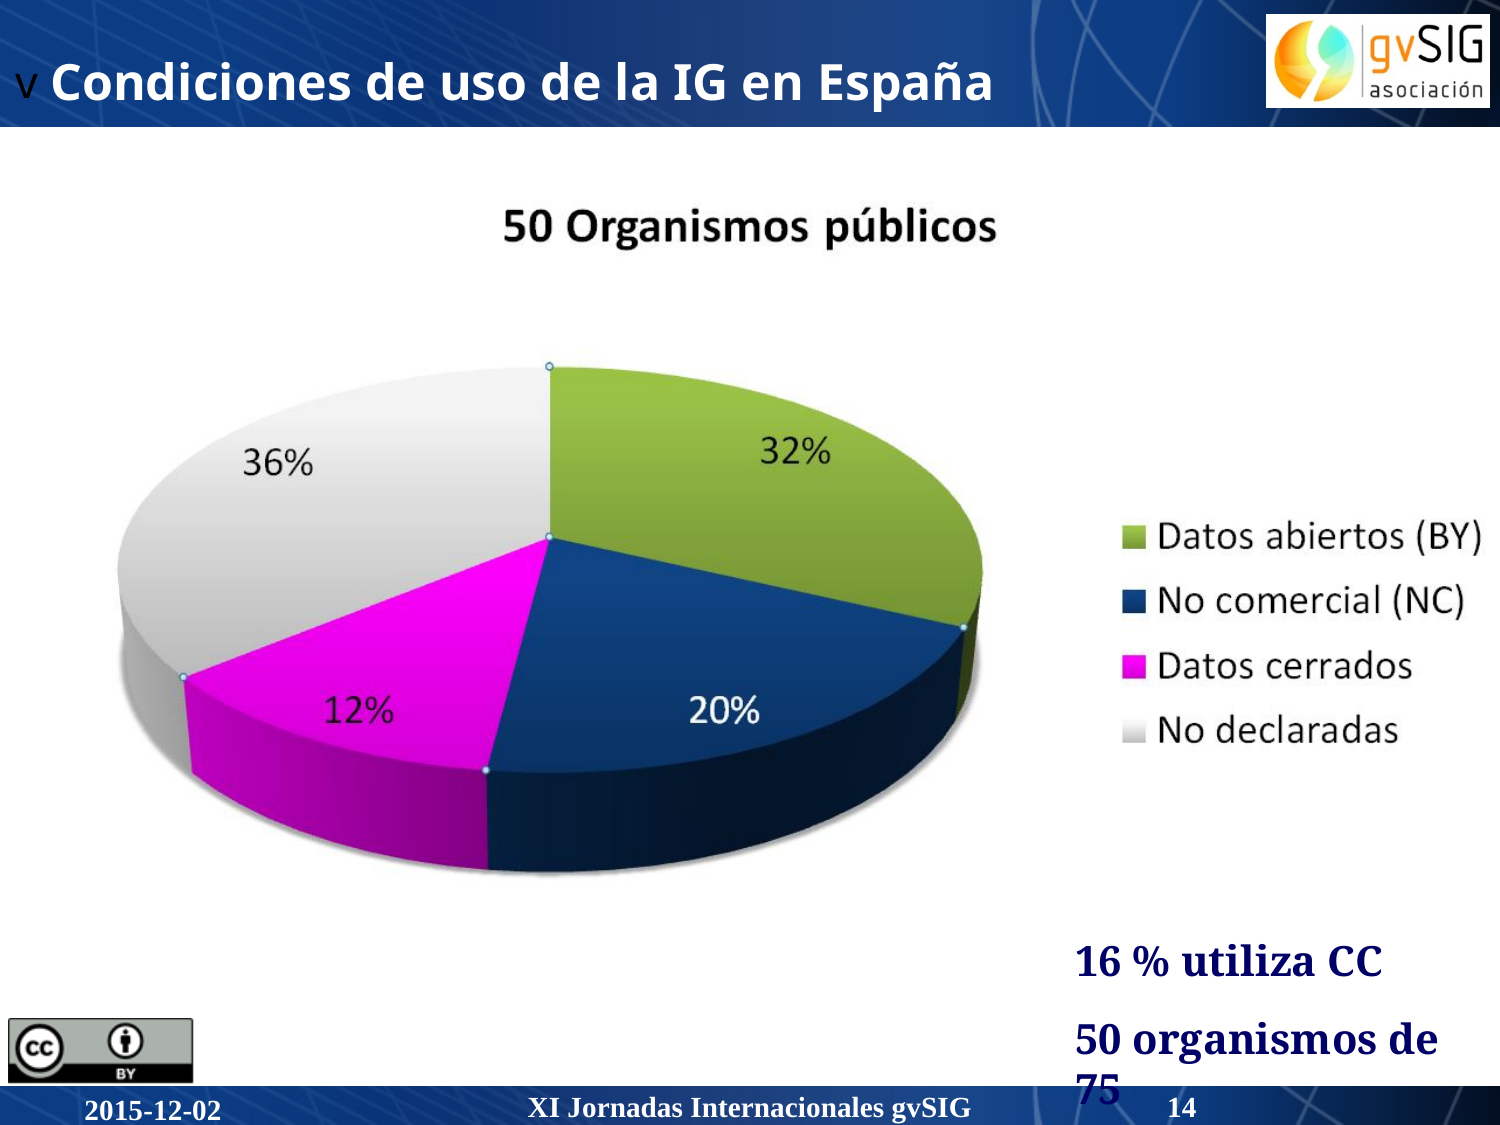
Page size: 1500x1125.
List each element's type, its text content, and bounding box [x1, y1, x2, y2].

picture [0, 0, 1500, 127]
picture [0, 1086, 1500, 1125]
text_box 16 % utiliza CC [1060, 927, 1465, 996]
list 50 organismos de 75 [1060, 1004, 1465, 1073]
picture [0, 182, 1500, 1007]
title Condiciones de uso de la IG en España [0, 43, 1276, 107]
